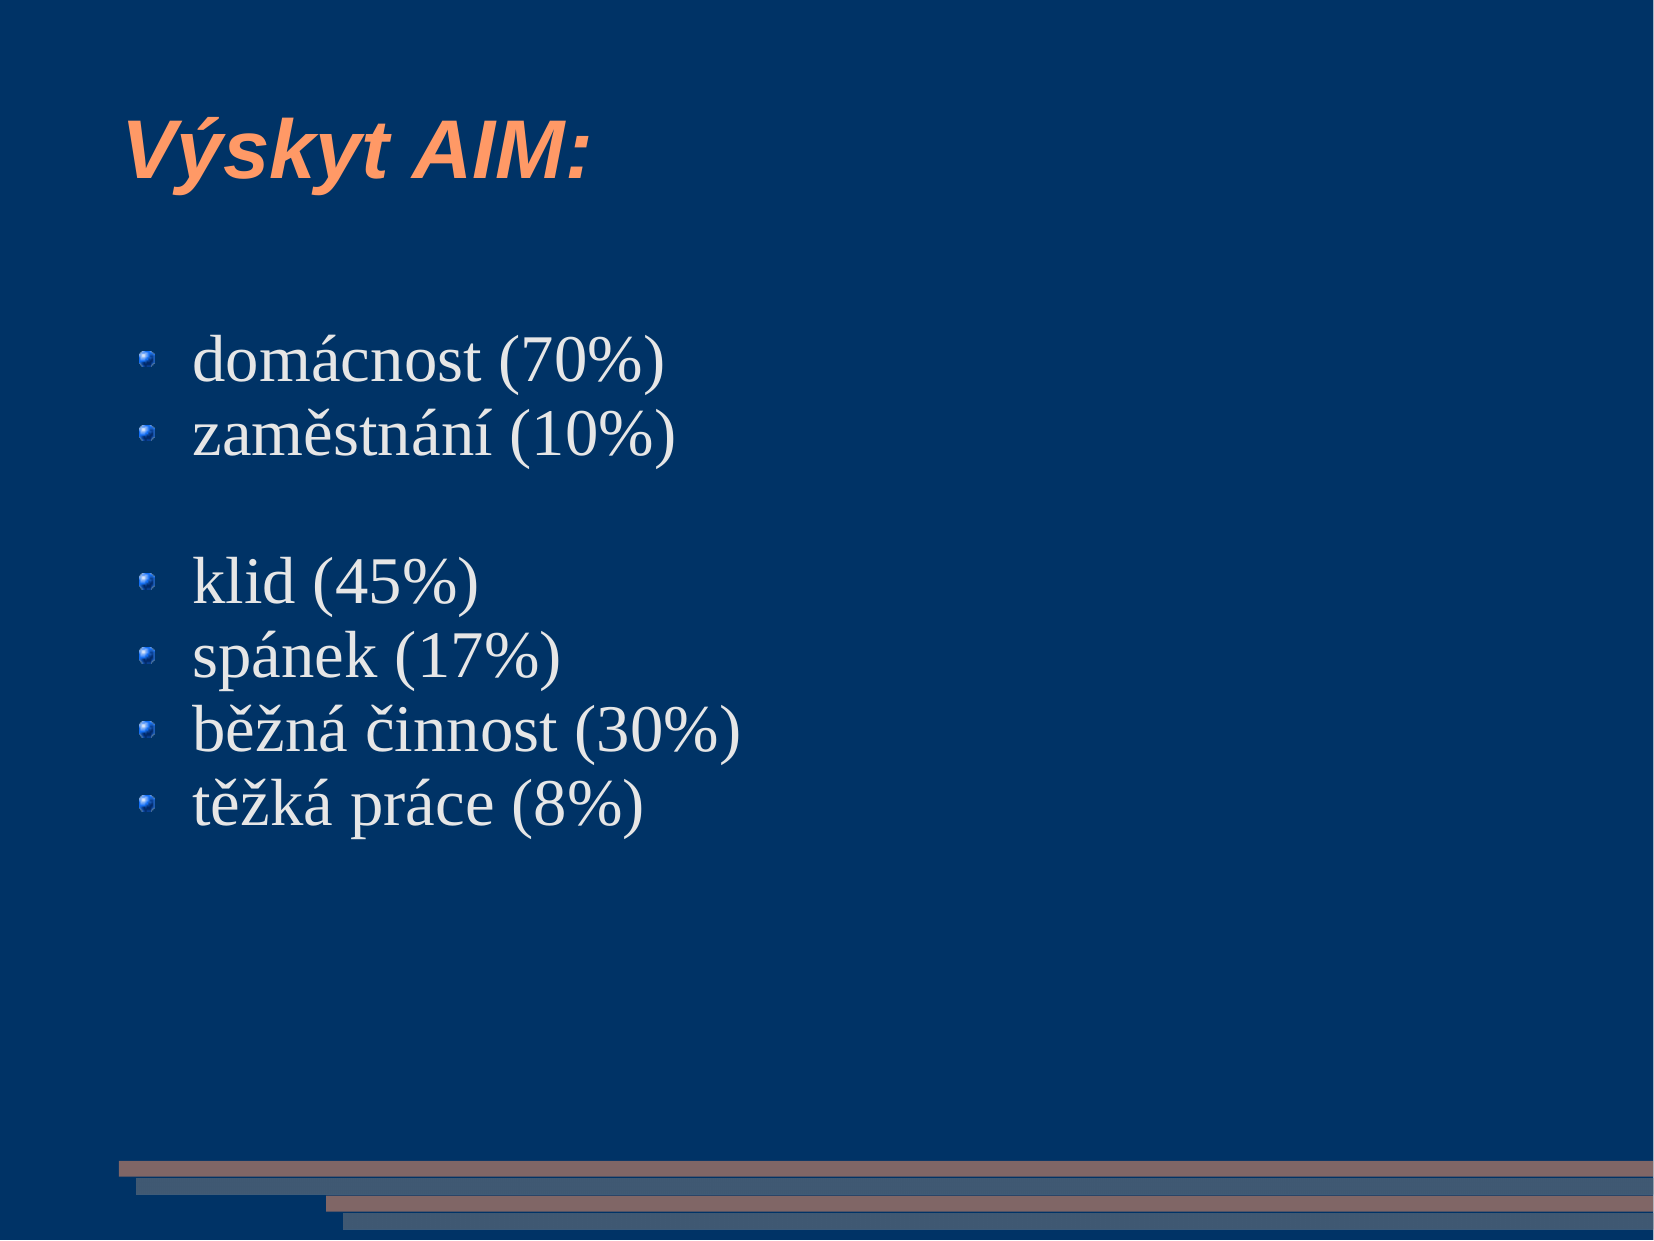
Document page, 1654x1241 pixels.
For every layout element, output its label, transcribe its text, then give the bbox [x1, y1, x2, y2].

list domácnost (70%) zaměstnání (10%) klid (45%) spánek (17%) běžná činnost (30%) těžká práce (8%) [121, 322, 1561, 1132]
title Výskyt AIM: [121, 46, 1534, 254]
